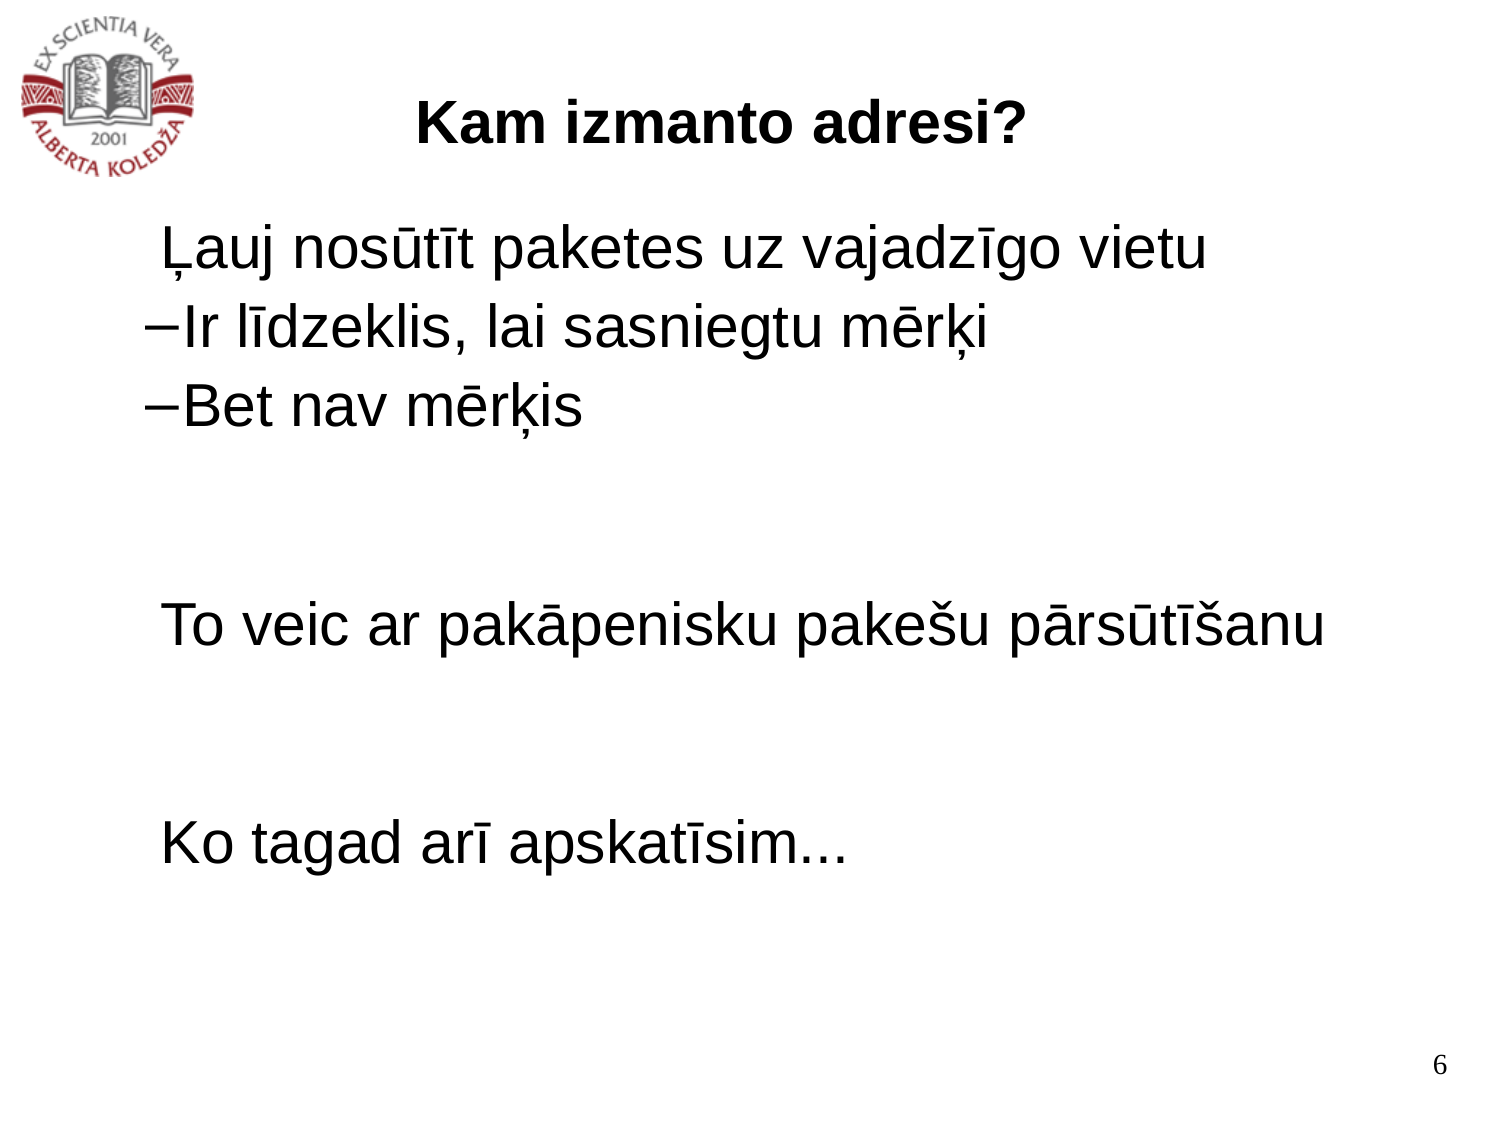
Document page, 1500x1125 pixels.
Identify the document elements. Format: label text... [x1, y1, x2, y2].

title Kam izmanto adresi? [50, 62, 1374, 175]
list Ļauj nosūtīt paketes uz vajadzīgo vietu Ir līdzeklis, lai sasniegtu mērķi Bet nav mērķis To veic ar pakāpenisku pakešu pārsūtīšanu Ko tagad arī apskatīsim... [74, 200, 1463, 1101]
picture [21, 16, 194, 177]
text_box <skaitlis> [1312, 1037, 1463, 1101]
